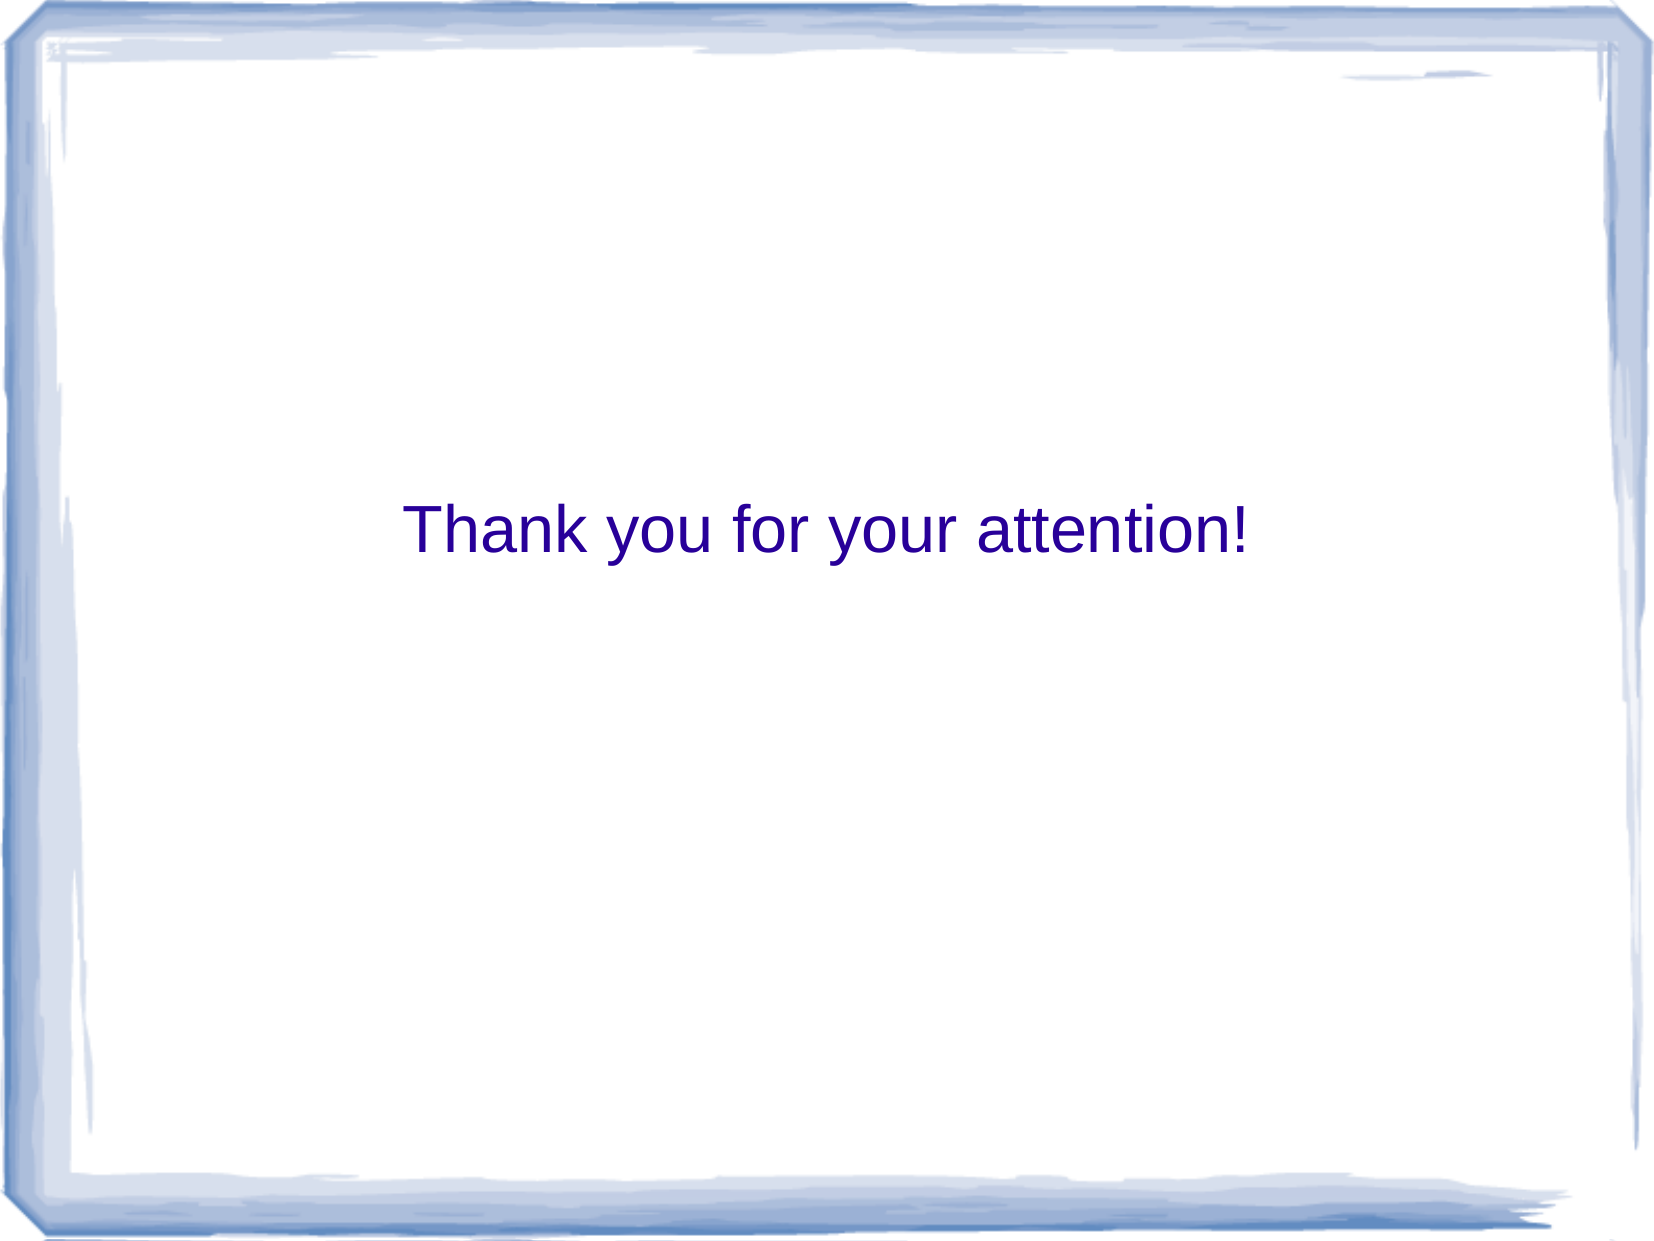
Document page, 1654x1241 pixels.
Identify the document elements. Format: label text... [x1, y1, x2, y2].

picture [0, 0, 1654, 1241]
subtitle Thank you for your attention! [82, 49, 1571, 1010]
